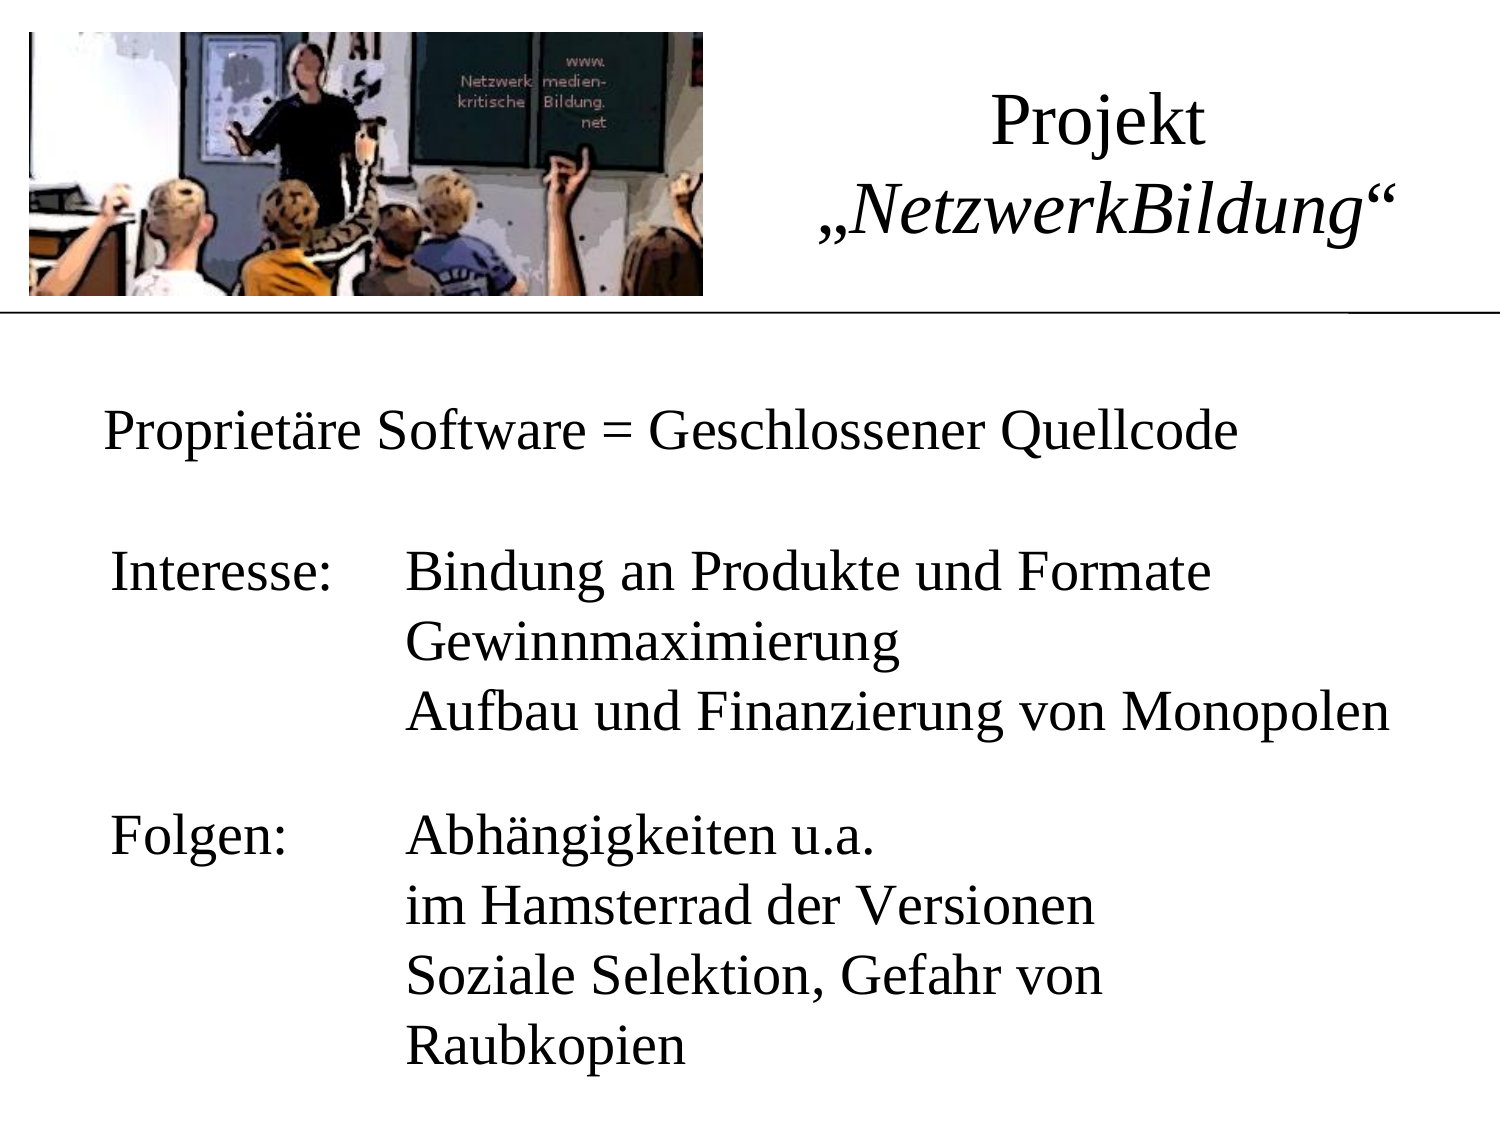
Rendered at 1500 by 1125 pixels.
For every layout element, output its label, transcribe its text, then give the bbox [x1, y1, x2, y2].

picture [29, 32, 703, 296]
text_box Proprietäre Software = Geschlossener Quellcode [88, 383, 1444, 470]
text_box Folgen: Abhängigkeiten u.a. im Hamsterrad der Versionen Soziale Selektion, Gefahr von Raubkopien [95, 789, 1416, 1084]
text_box Projekt „NetzwerkBildung“ [801, 65, 1414, 259]
text_box Interesse: Bindung an Produkte und Formate Gewinnmaximierung Aufbau und Finanzierung von Monopolen [95, 525, 1416, 768]
